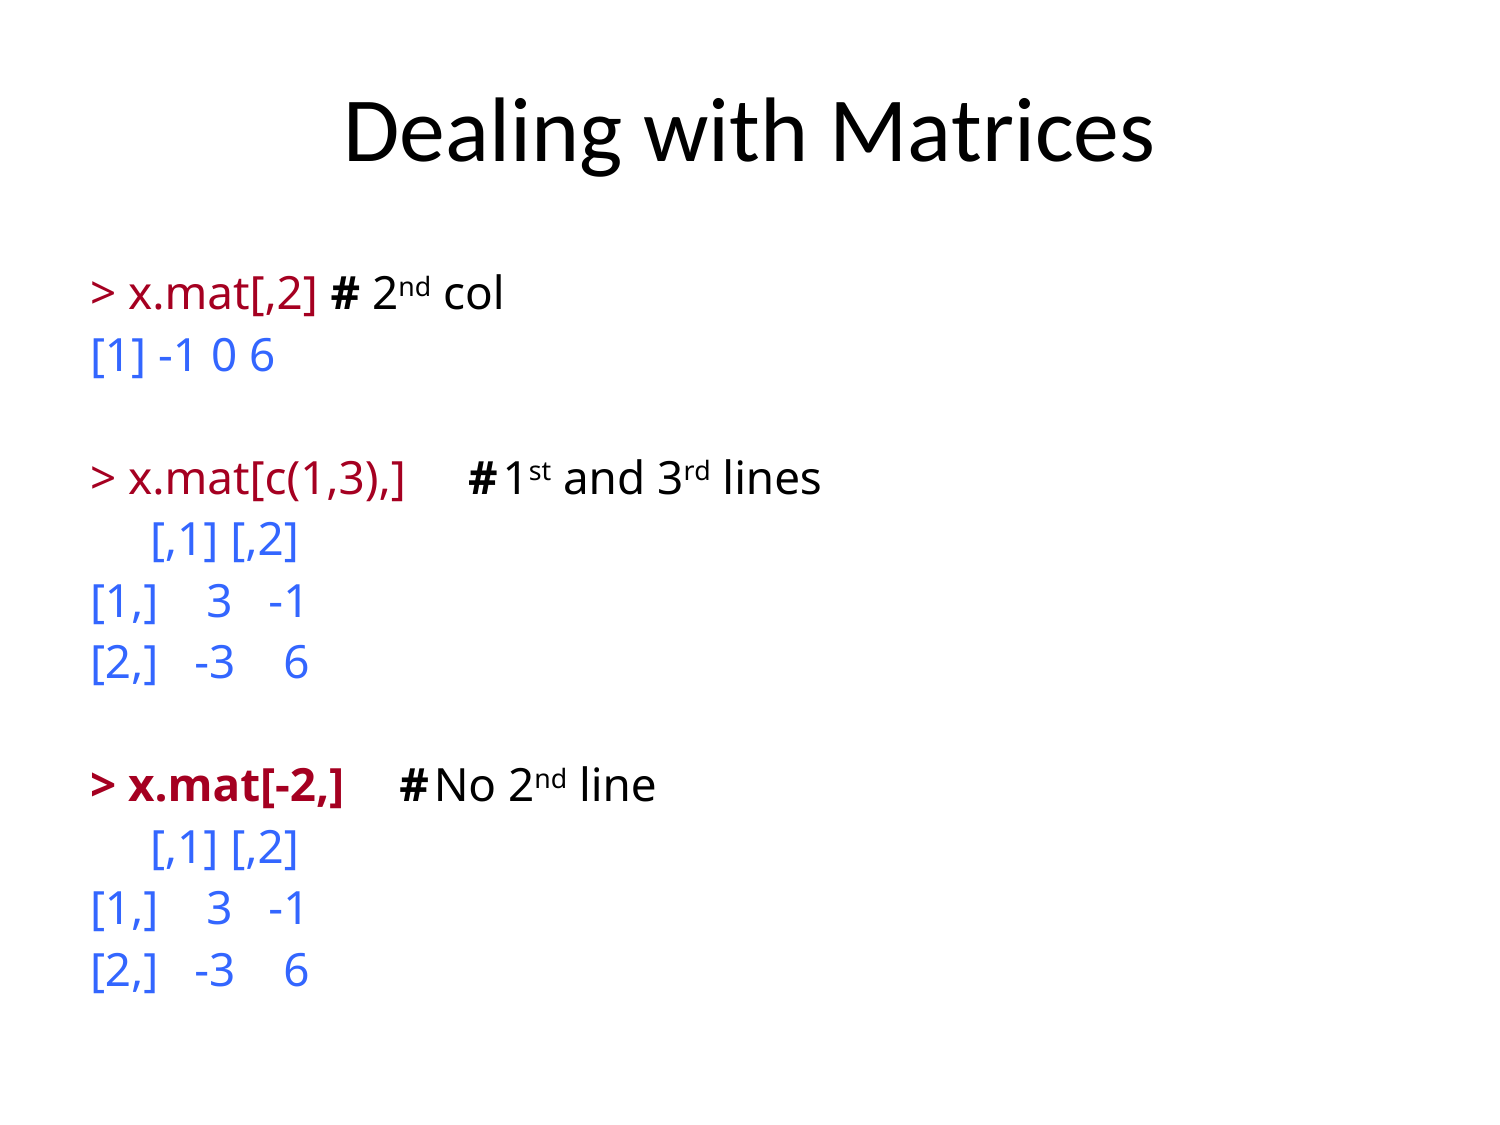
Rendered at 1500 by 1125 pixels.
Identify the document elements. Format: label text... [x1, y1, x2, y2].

title Dealing with Matrices [75, 45, 1426, 233]
list > x.mat[,2] # 2nd col [1] -1 0 6 > x.mat[c(1,3),] # 1st and 3rd lines [,1] [,2] [1,] 3 -1 [2,] -3 6 > x.mat[-2,] # No 2nd line [,1] [,2] [1,] 3 -1 [2,] -3 6 [75, 262, 1426, 1006]
